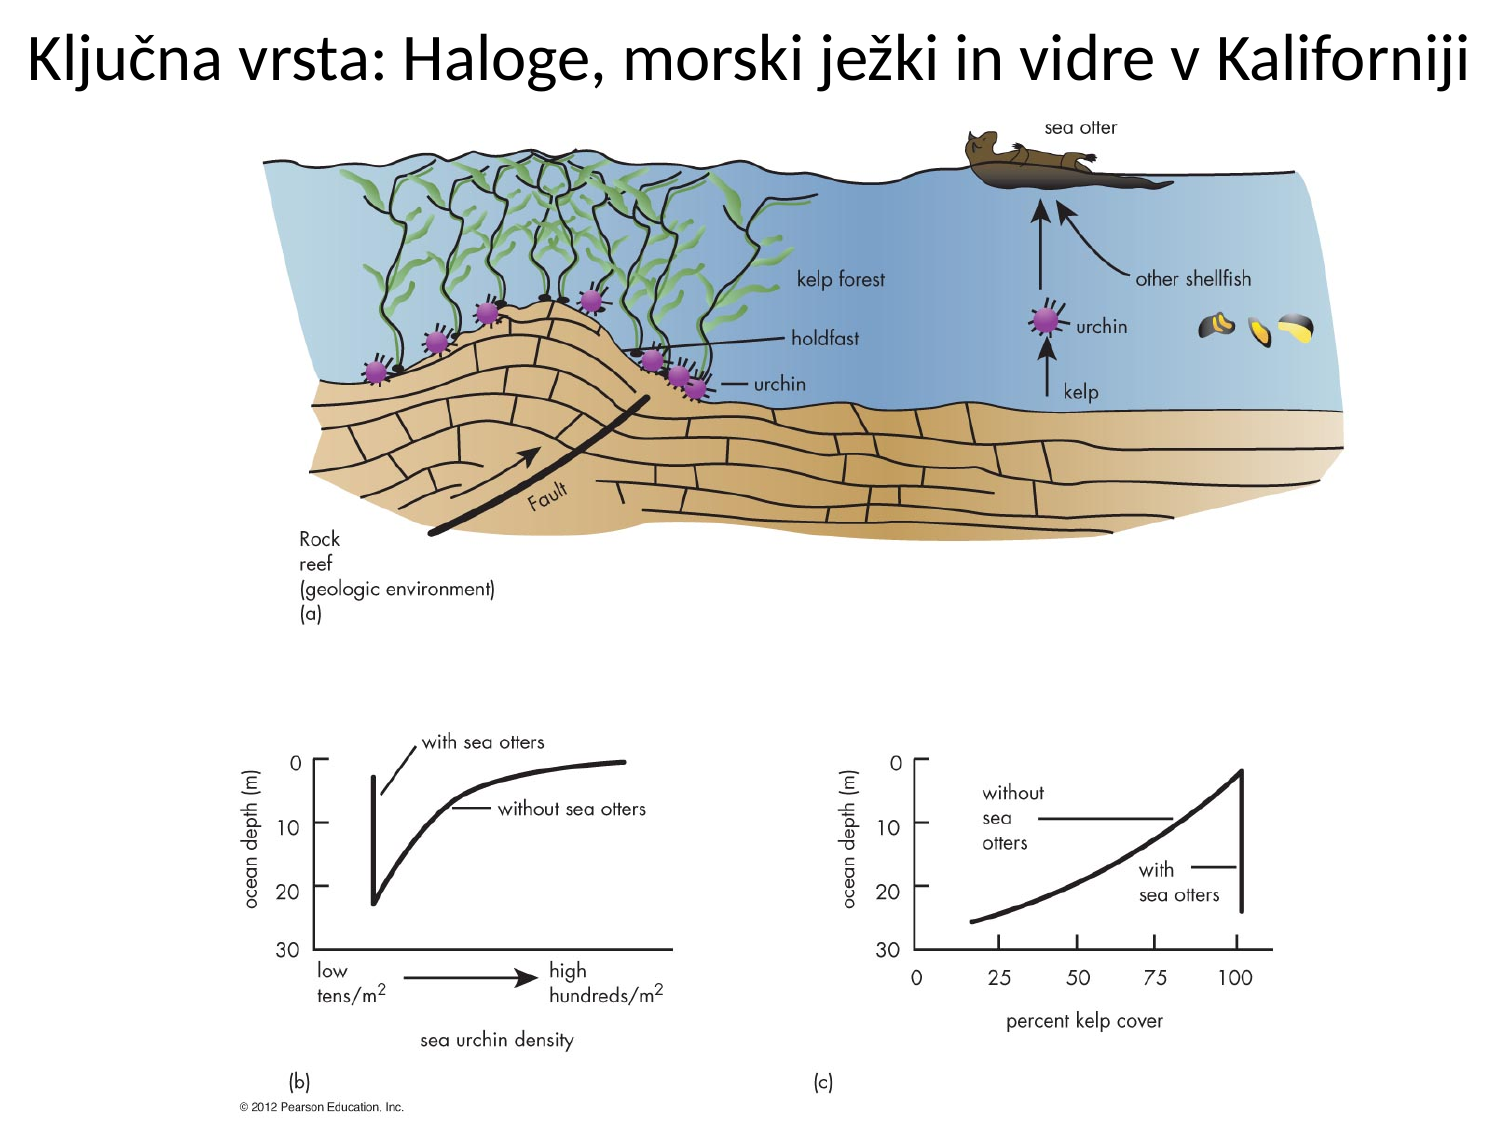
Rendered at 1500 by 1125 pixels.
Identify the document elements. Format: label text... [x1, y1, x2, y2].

picture [230, 188, 1353, 1125]
title Ključna vrsta: Haloge, morski ježki in vidre v Kaliforniji [0, 30, 1500, 188]
